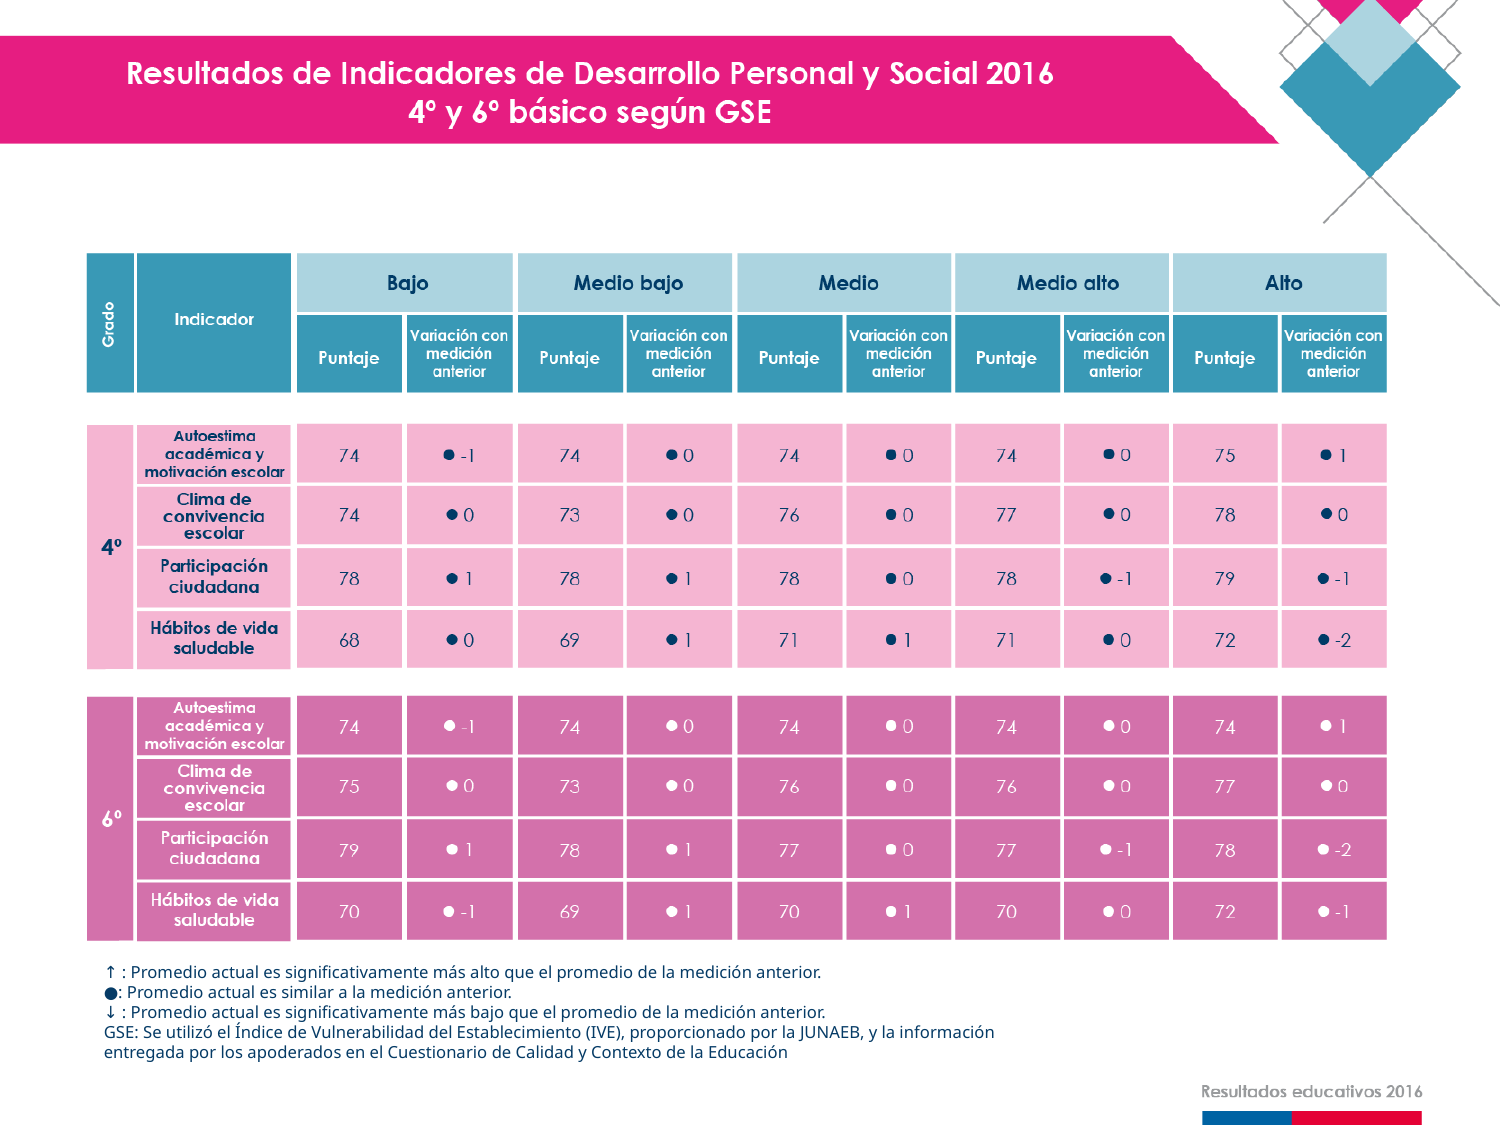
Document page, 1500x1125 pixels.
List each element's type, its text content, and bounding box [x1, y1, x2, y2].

picture [0, 0, 1500, 1125]
text_box ↑ : Promedio actual es significativamente más alto que el promedio de la medición anterior. ●: Promedio actual es similar a la medición anterior. ↓ : Promedio actual es significativamente más bajo que el promedio de la medición anterior. GSE: Se utilizó el Índice de Vulnerabilidad del Establecimiento (IVE), proporcionado por la JUNAEB, y la información entregada por los apoderados en el Cuestionario de Calidad y Contexto de la Educación [89, 955, 1322, 1090]
